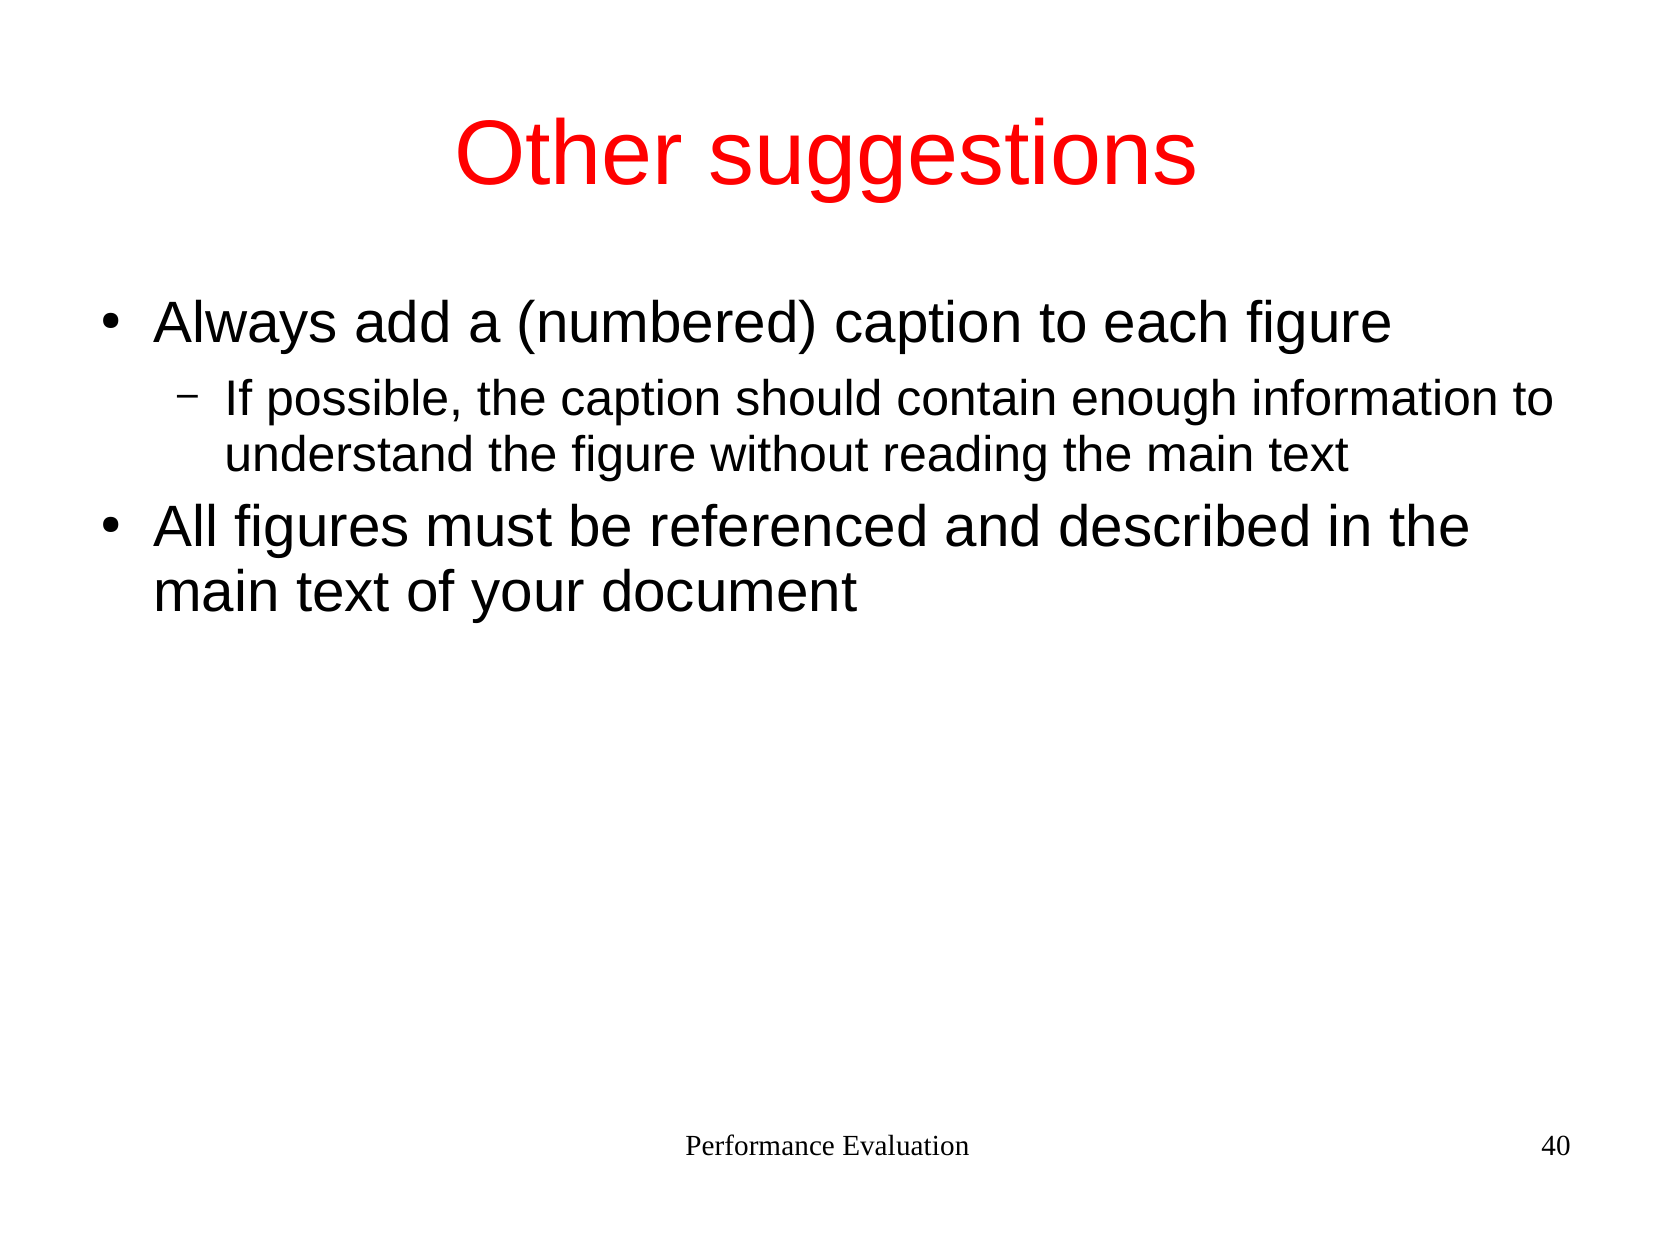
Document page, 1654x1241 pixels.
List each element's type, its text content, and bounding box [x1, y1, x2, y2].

title Other suggestions [82, 49, 1571, 257]
list Always add a (numbered) caption to each figure If possible, the caption should contain enough information to understand the figure without reading the main text All figures must be referenced and described in the main text of your document [82, 290, 1571, 1109]
